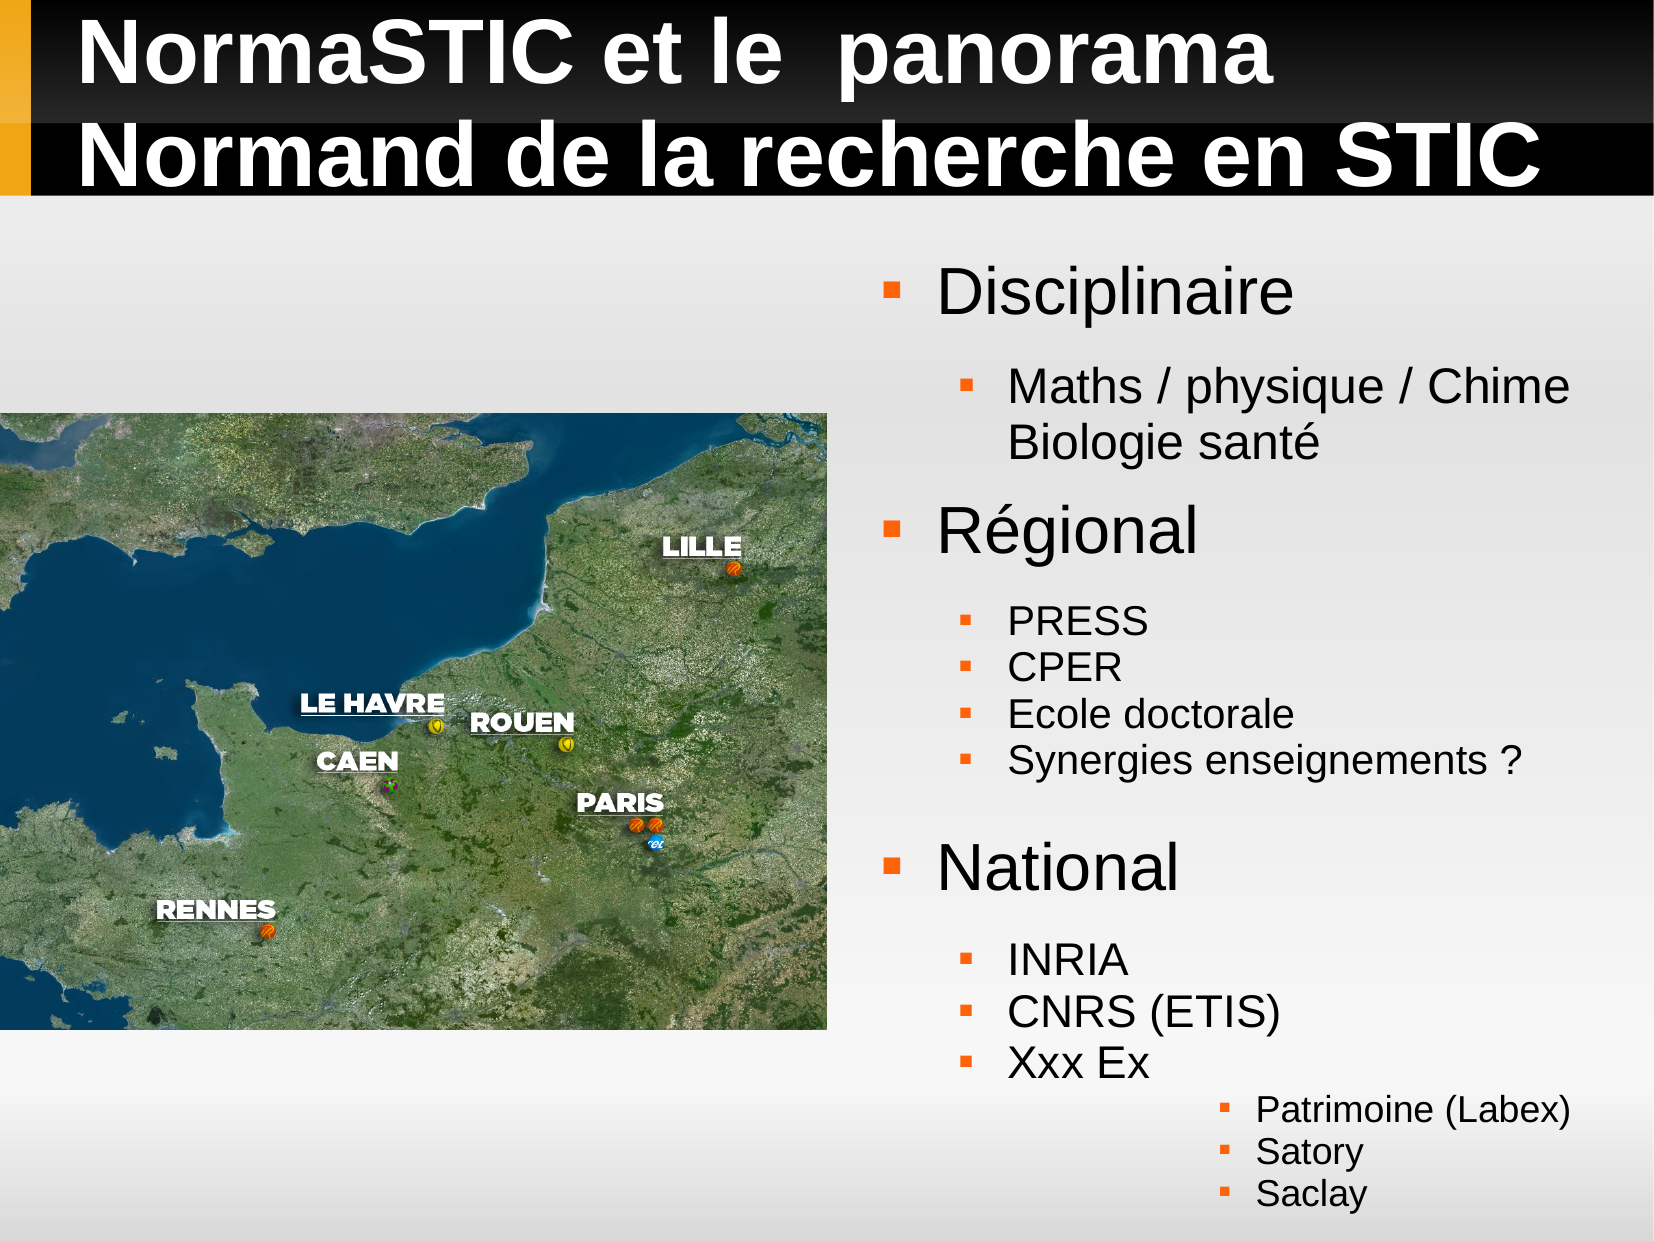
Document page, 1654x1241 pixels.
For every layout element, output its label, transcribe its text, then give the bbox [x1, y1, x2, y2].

title NormaSTIC et le panorama Normand de la recherche en STIC [76, 0, 1565, 208]
list Disciplinaire Maths / physique / Chime Biologie santé Régional PRESS CPER Ecole doctorale Synergies enseignements ? National INRIA CNRS (ETIS) Xxx Ex Patrimoine (Labex) Satory Saclay [865, 254, 1593, 1213]
picture [0, 0, 1654, 1241]
